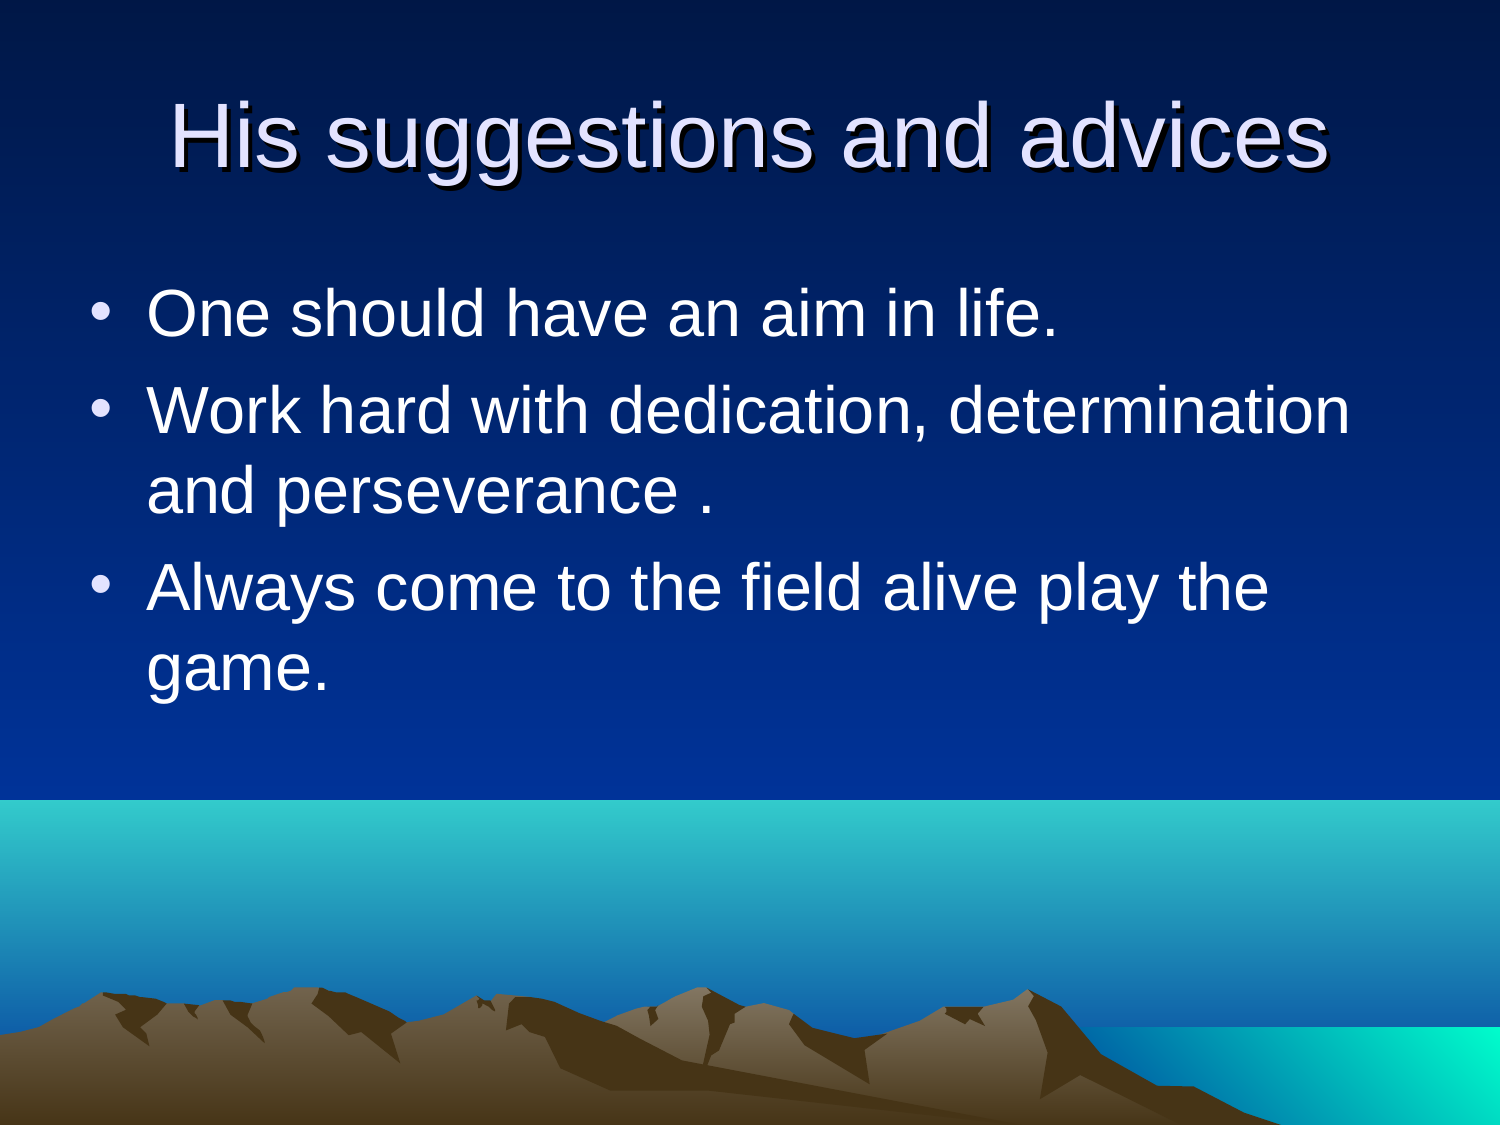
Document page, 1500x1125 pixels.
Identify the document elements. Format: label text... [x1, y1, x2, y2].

title His suggestions and advices [75, 37, 1426, 225]
list One should have an aim in life. Work hard with dedication, determination and perseverance . Always come to the field alive play the game. [75, 262, 1426, 1001]
